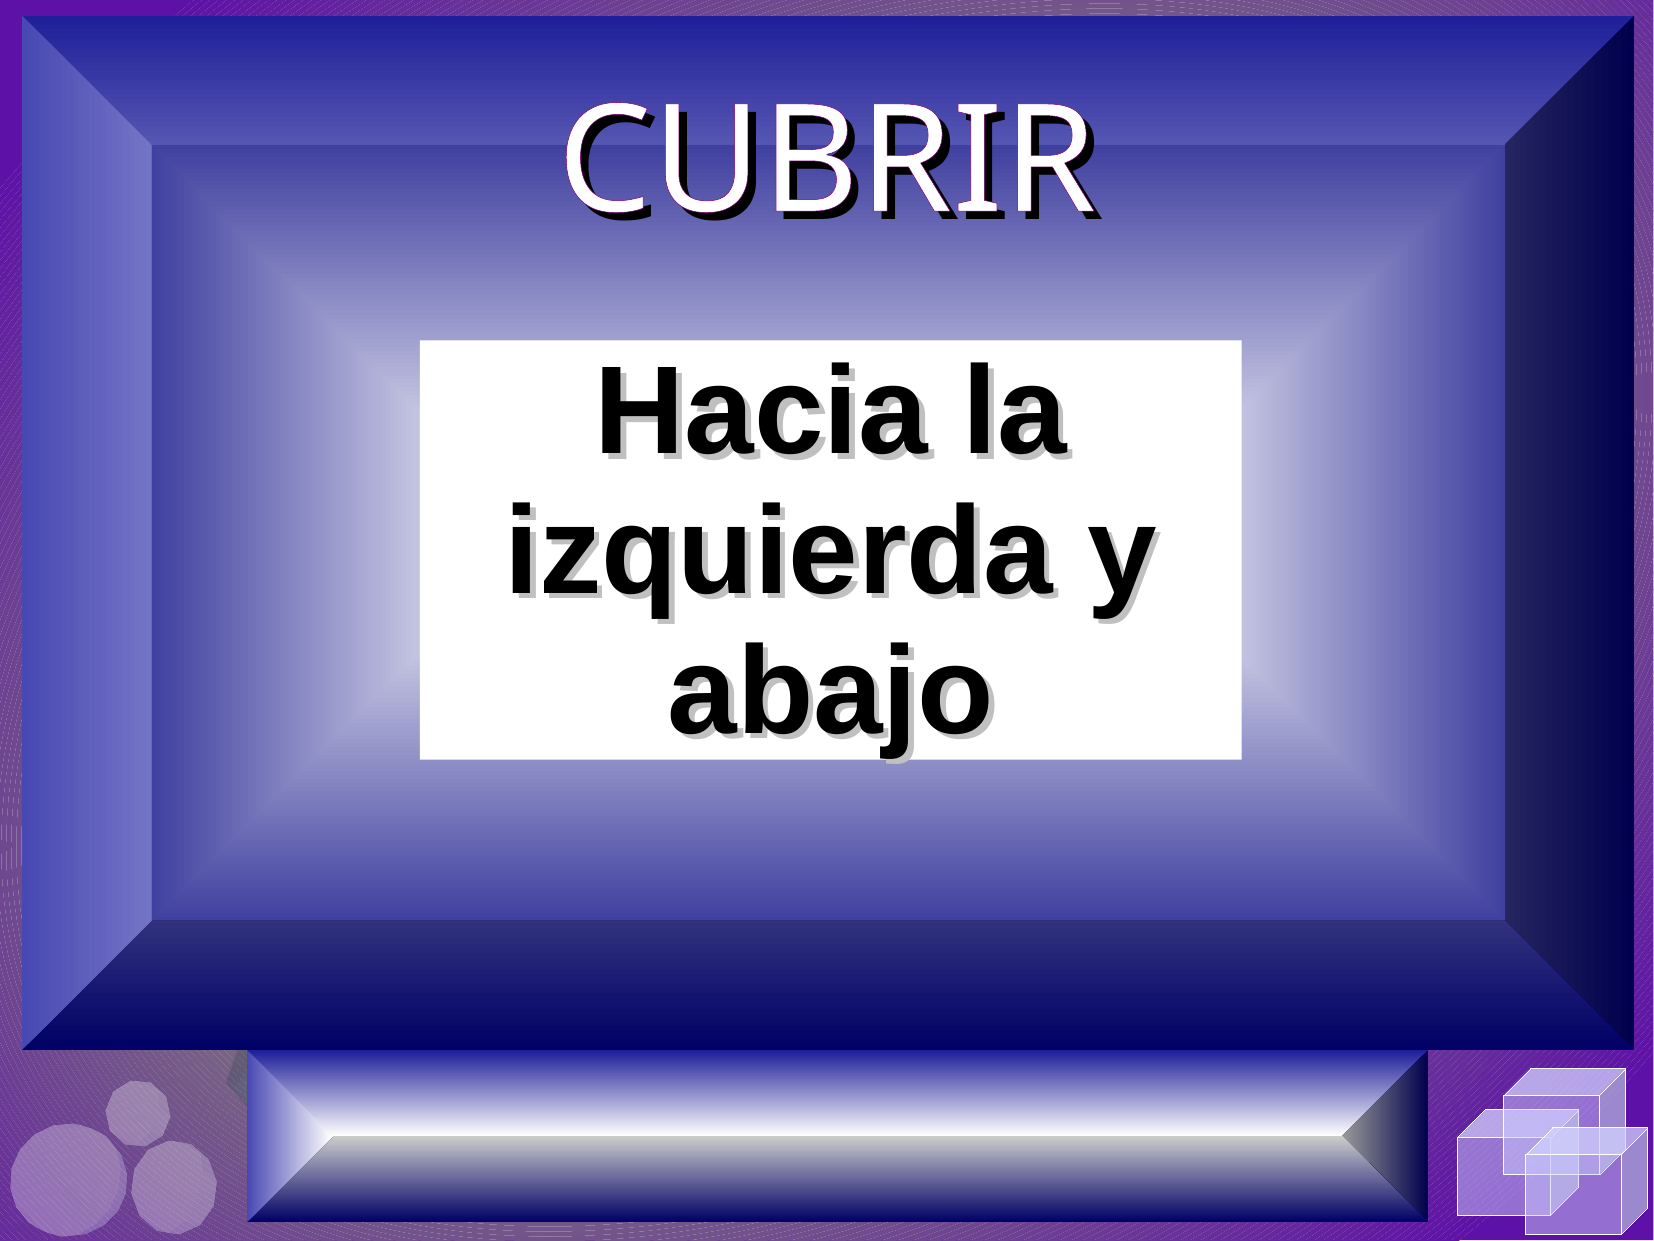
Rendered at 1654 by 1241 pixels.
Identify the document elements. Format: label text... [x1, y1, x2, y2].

title Hacia la izquierda y abajo [419, 340, 1242, 760]
text_box [22, 15, 1635, 1223]
title CUBRIR [82, 47, 1571, 259]
